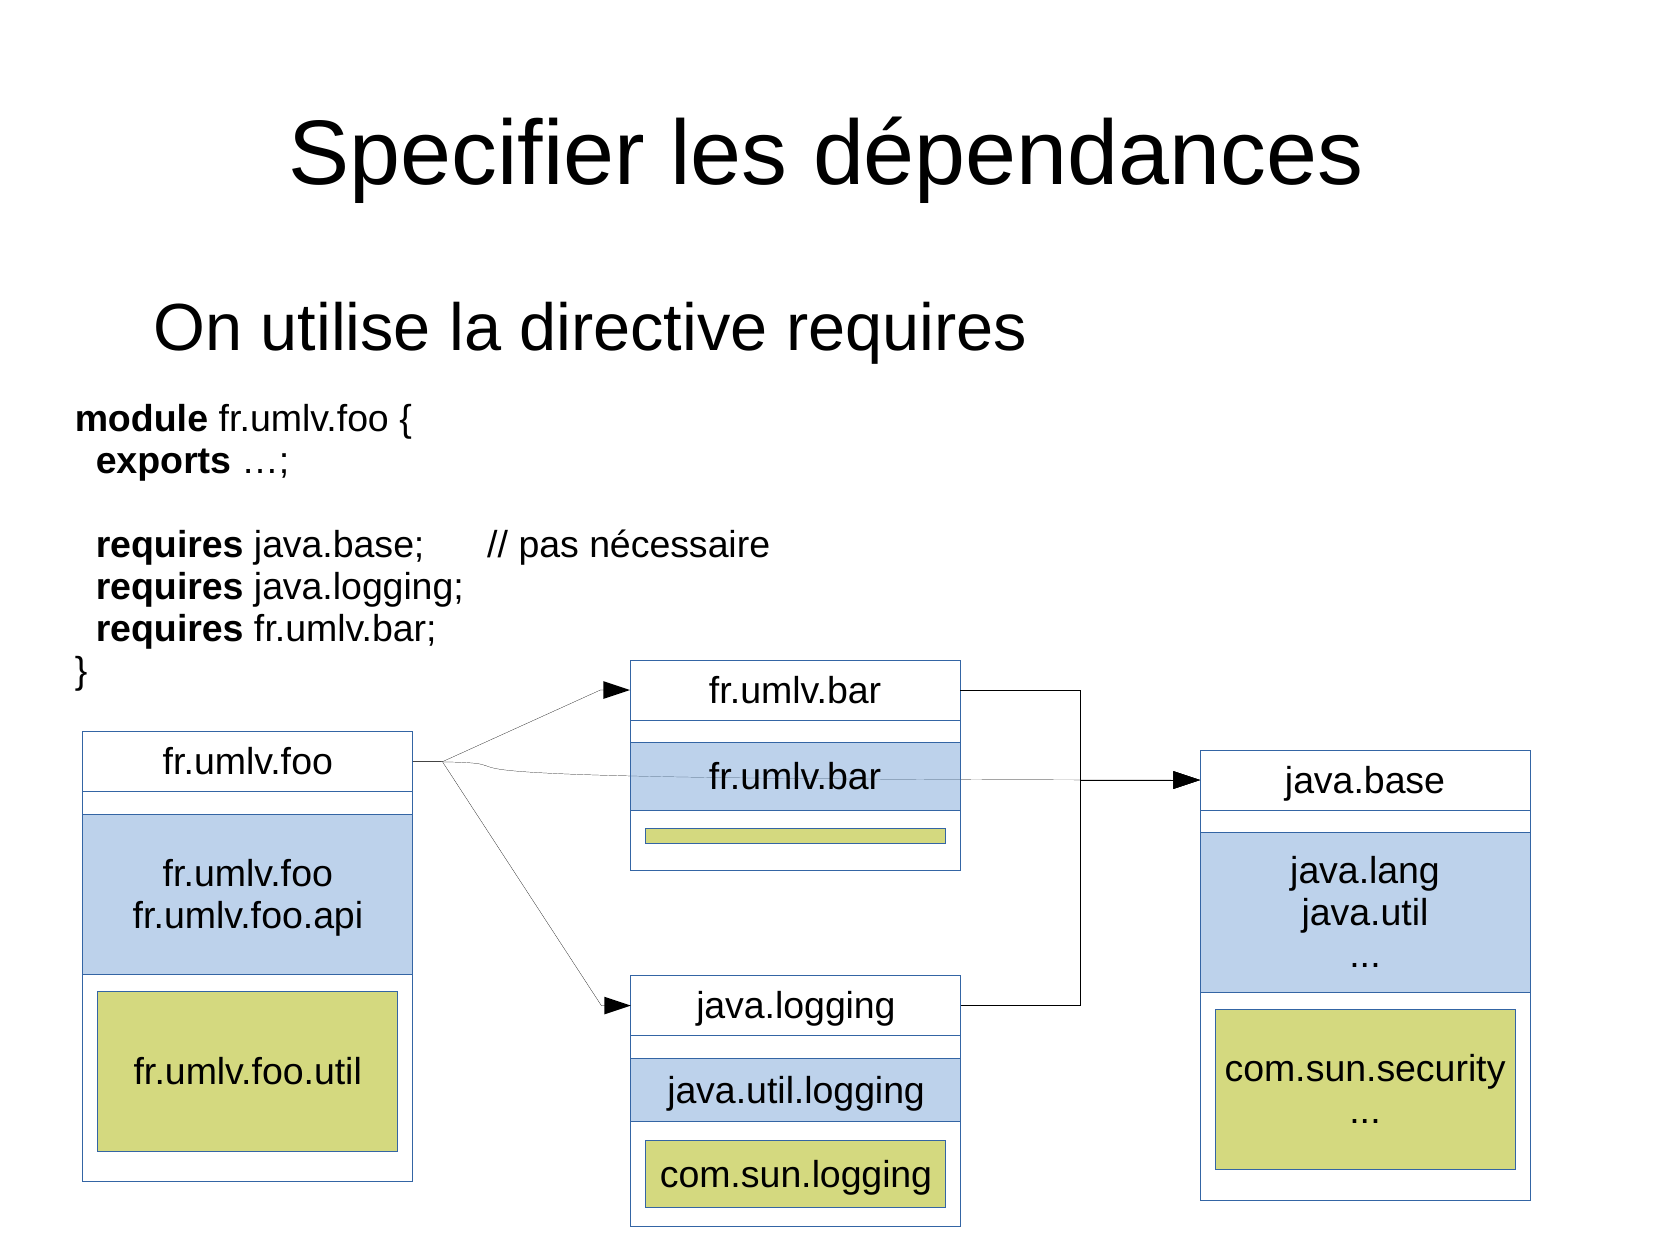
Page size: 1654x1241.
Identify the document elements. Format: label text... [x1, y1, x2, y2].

text_box java.lang java.util ... [1200, 832, 1531, 993]
text_box java.util.logging [630, 1058, 961, 1122]
list On utilise la directive requires [82, 290, 1571, 691]
text_box module fr.umlv.foo { exports …; requires java.base; // pas nécessaire requires java.logging; requires fr.umlv.bar; } [60, 389, 796, 699]
text_box fr.umlv.foo fr.umlv.foo.api [82, 814, 413, 975]
text_box fr.umlv.bar [630, 742, 961, 811]
text_box fr.umlv.foo.util [97, 991, 398, 1152]
title Specifier les dépendances [82, 49, 1571, 257]
text_box com.sun.security ... [1215, 1009, 1516, 1170]
text_box [645, 828, 946, 844]
text_box java.logging [630, 975, 961, 1036]
text_box com.sun.logging [645, 1140, 946, 1208]
text_box java.base [1200, 750, 1531, 811]
text_box fr.umlv.bar [630, 660, 961, 721]
text_box fr.umlv.foo [82, 731, 413, 792]
